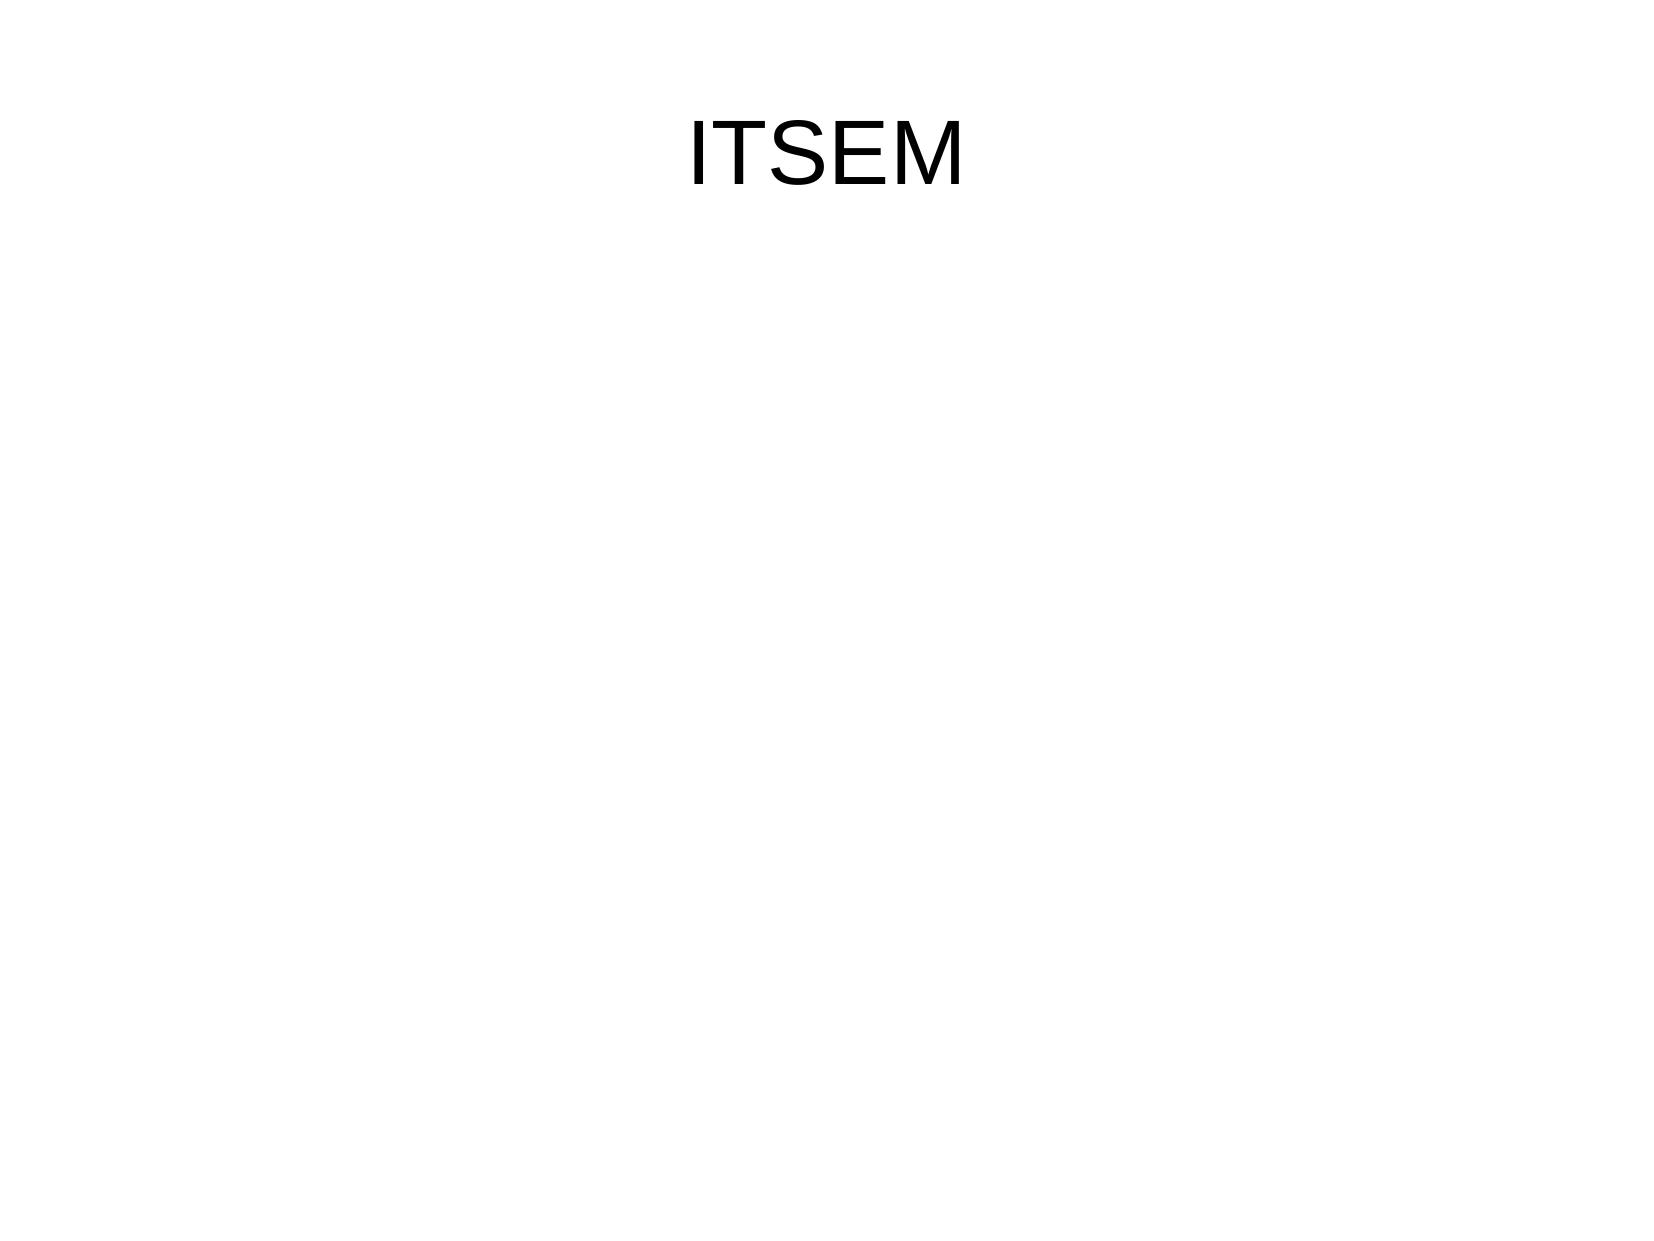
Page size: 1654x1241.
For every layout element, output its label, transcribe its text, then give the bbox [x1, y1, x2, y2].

title ITSEM [82, 49, 1571, 257]
